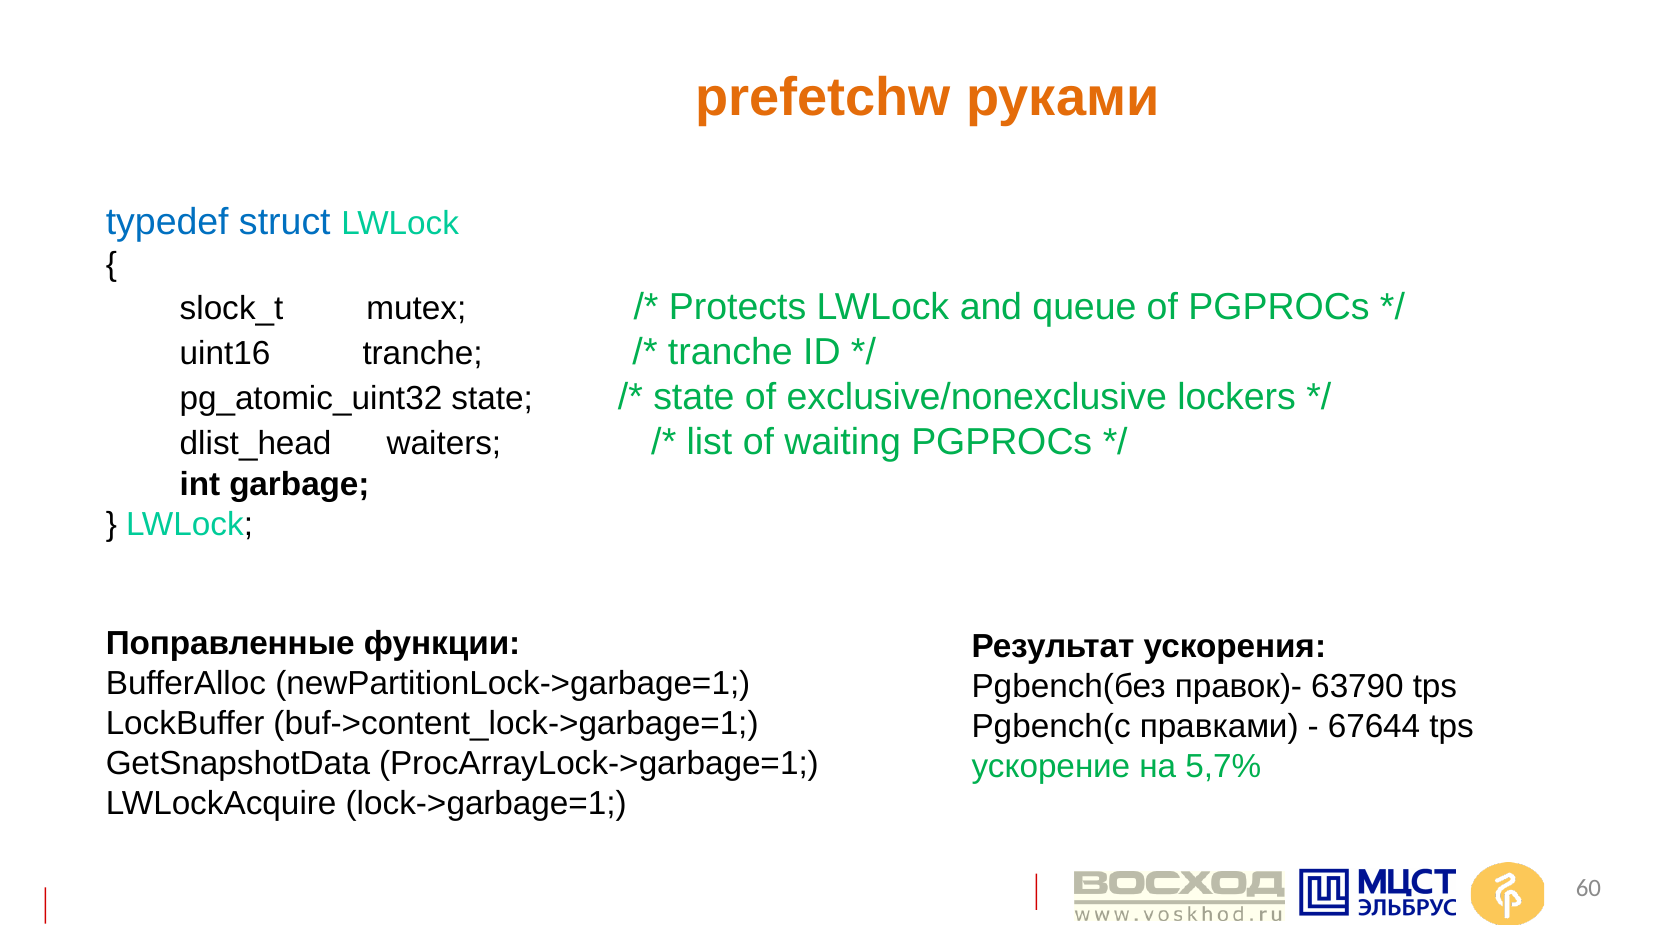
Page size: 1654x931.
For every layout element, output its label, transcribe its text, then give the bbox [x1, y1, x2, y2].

text_box Результат ускорения: Pgbench(без правок)- 63790 tps Pgbench(с правками) - 67644 tps ускорение на 5,7% [956, 616, 1508, 792]
picture [1470, 862, 1545, 925]
text_box typedef struct LWLock { slock_t mutex; /* Protects LWLock and queue of PGPROCs */ uint16 tranche; /* tranche ID */ pg_atomic_uint32 state; /* state of exclusive/nonexclusive lockers */ dlist_head waiters; /* list of waiting PGPROCs */ int garbage; } LWLock; [91, 189, 1453, 550]
text_box prefetchw руками [407, 49, 1463, 138]
text_box Поправленные функции: BufferAlloc (newPartitionLock->garbage=1;) LockBuffer (buf->content_lock->garbage=1;) GetSnapshotData (ProcArrayLock->garbage=1;) LWLockAcquire (lock->garbage=1;) [91, 613, 860, 829]
picture [1074, 871, 1285, 921]
picture [1296, 868, 1456, 916]
